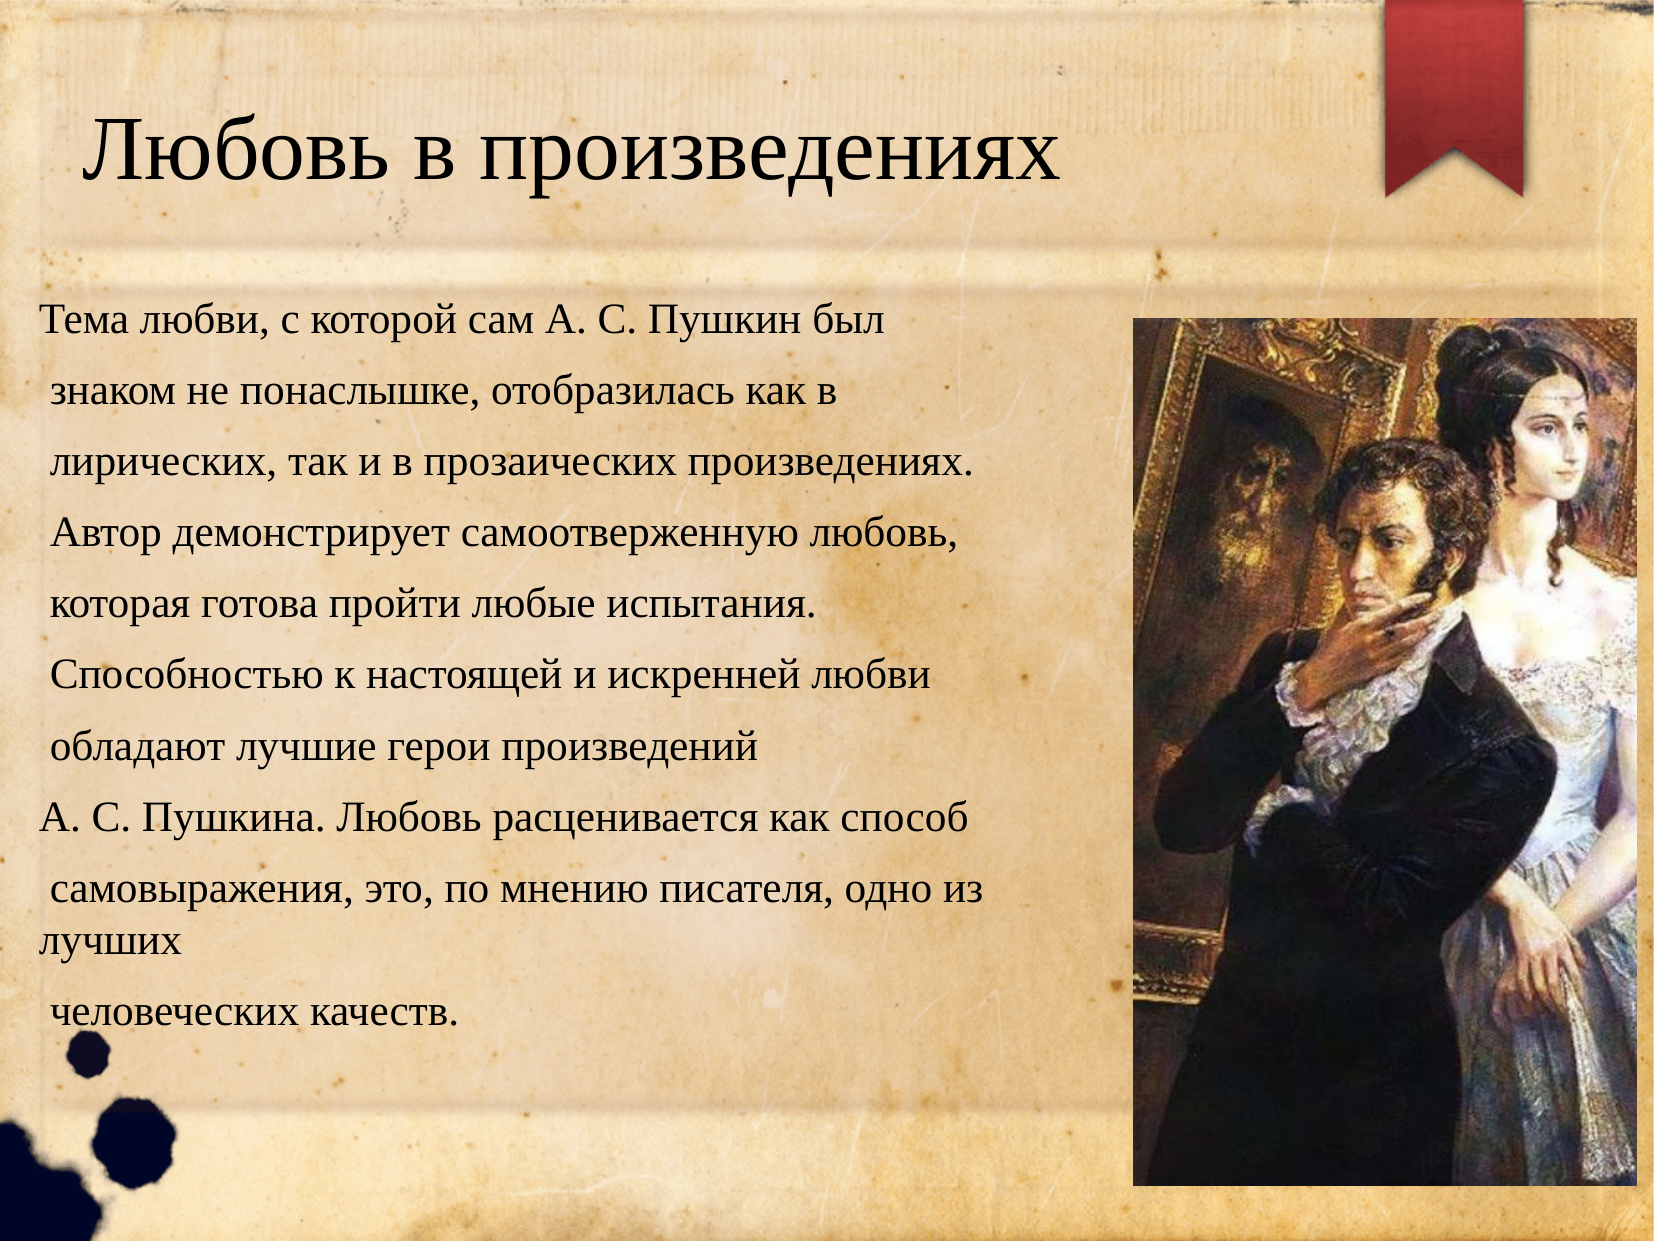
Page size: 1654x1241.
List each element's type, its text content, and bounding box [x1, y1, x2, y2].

title Любовь в произведениях [82, 49, 1347, 237]
list Тема любви, с которой сам А. С. Пушкин был знаком не понаслышке, отобразилась как в лирических, так и в прозаических произведениях. Автор демонстрирует самоотверженную любовь, которая готова пройти любые испытания. Способностью к настоящей и искренней любви обладают лучшие герои произведений А. С. Пушкина. Любовь расценивается как способ самовыражения, это, по мнению писателя, одно из лучших человеческих качеств. [39, 290, 1134, 1040]
picture [1133, 318, 1637, 1186]
